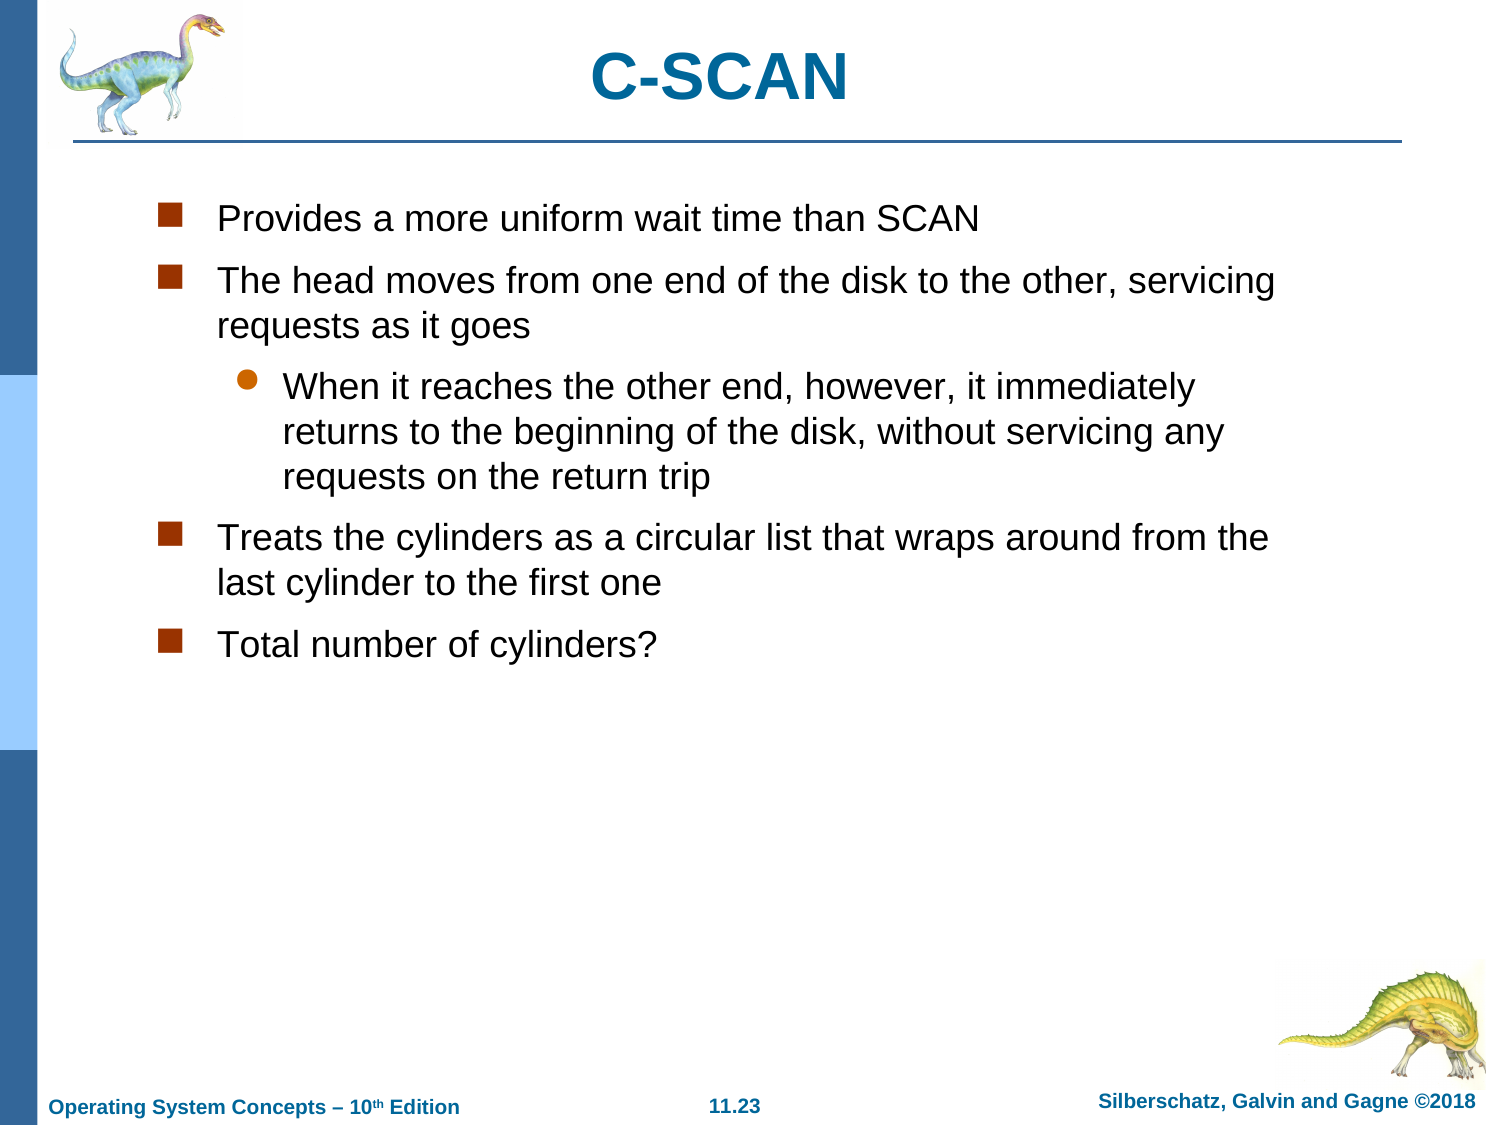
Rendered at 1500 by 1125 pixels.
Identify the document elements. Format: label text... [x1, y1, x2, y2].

list Provides a more uniform wait time than SCAN The head moves from one end of the disk to the other, servicing requests as it goes When it reaches the other end, however, it immediately returns to the beginning of the disk, without servicing any requests on the return trip Treats the cylinders as a circular list that wraps around from the last cylinder to the first one Total number of cylinders? [145, 186, 1301, 930]
picture [1275, 959, 1486, 1090]
picture [1415, 1093, 1423, 1098]
picture [46, 0, 243, 149]
title C-SCAN [74, 25, 1366, 121]
